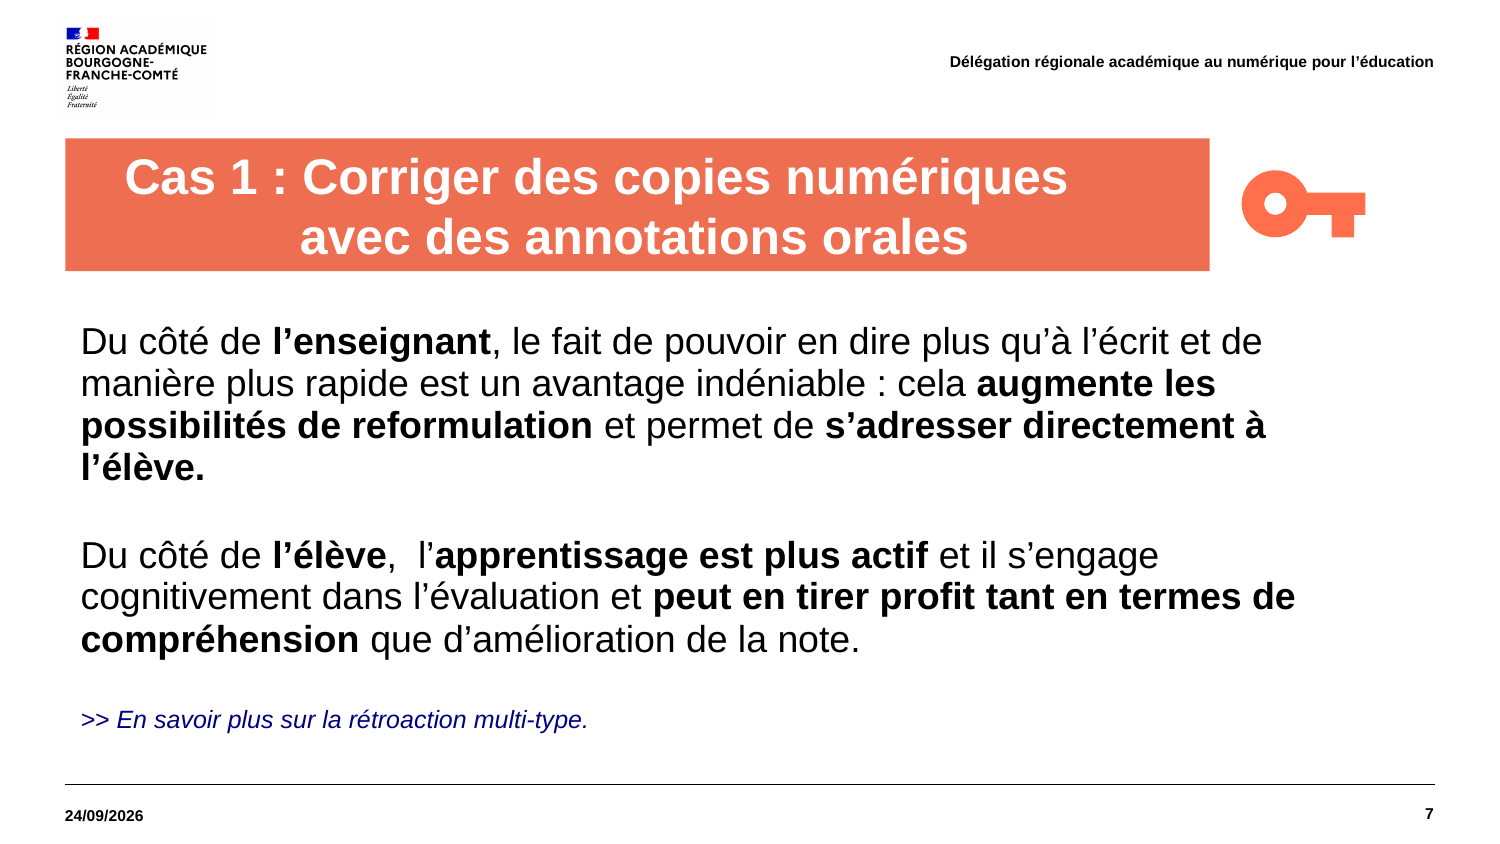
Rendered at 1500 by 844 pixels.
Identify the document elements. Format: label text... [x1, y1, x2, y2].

text_box Cas 1 : Corriger des copies numériques avec des annotations orales [65, 138, 1210, 271]
text_box Délégation régionale académique au numérique pour l’éducation [470, 32, 1435, 90]
text_box Du côté de l’enseignant, le fait de pouvoir en dire plus qu’à l’écrit et de manière plus rapide est un avantage indéniable : cela augmente les possibilités de reformulation et permet de s’adresser directement à l’élève. Du côté de l’élève, l’apprentissage est plus actif et il s’engage cognitivement dans l’évaluation et peut en tirer profit tant en termes de compréhension que d’amélioration de la note. >> En savoir plus sur la rétroaction multi-type. [65, 271, 1371, 780]
text_box [1241, 170, 1366, 238]
picture [55, 16, 218, 119]
text_box 18/02/2022 [64, 787, 251, 843]
text_box <numéro> [1213, 784, 1434, 843]
